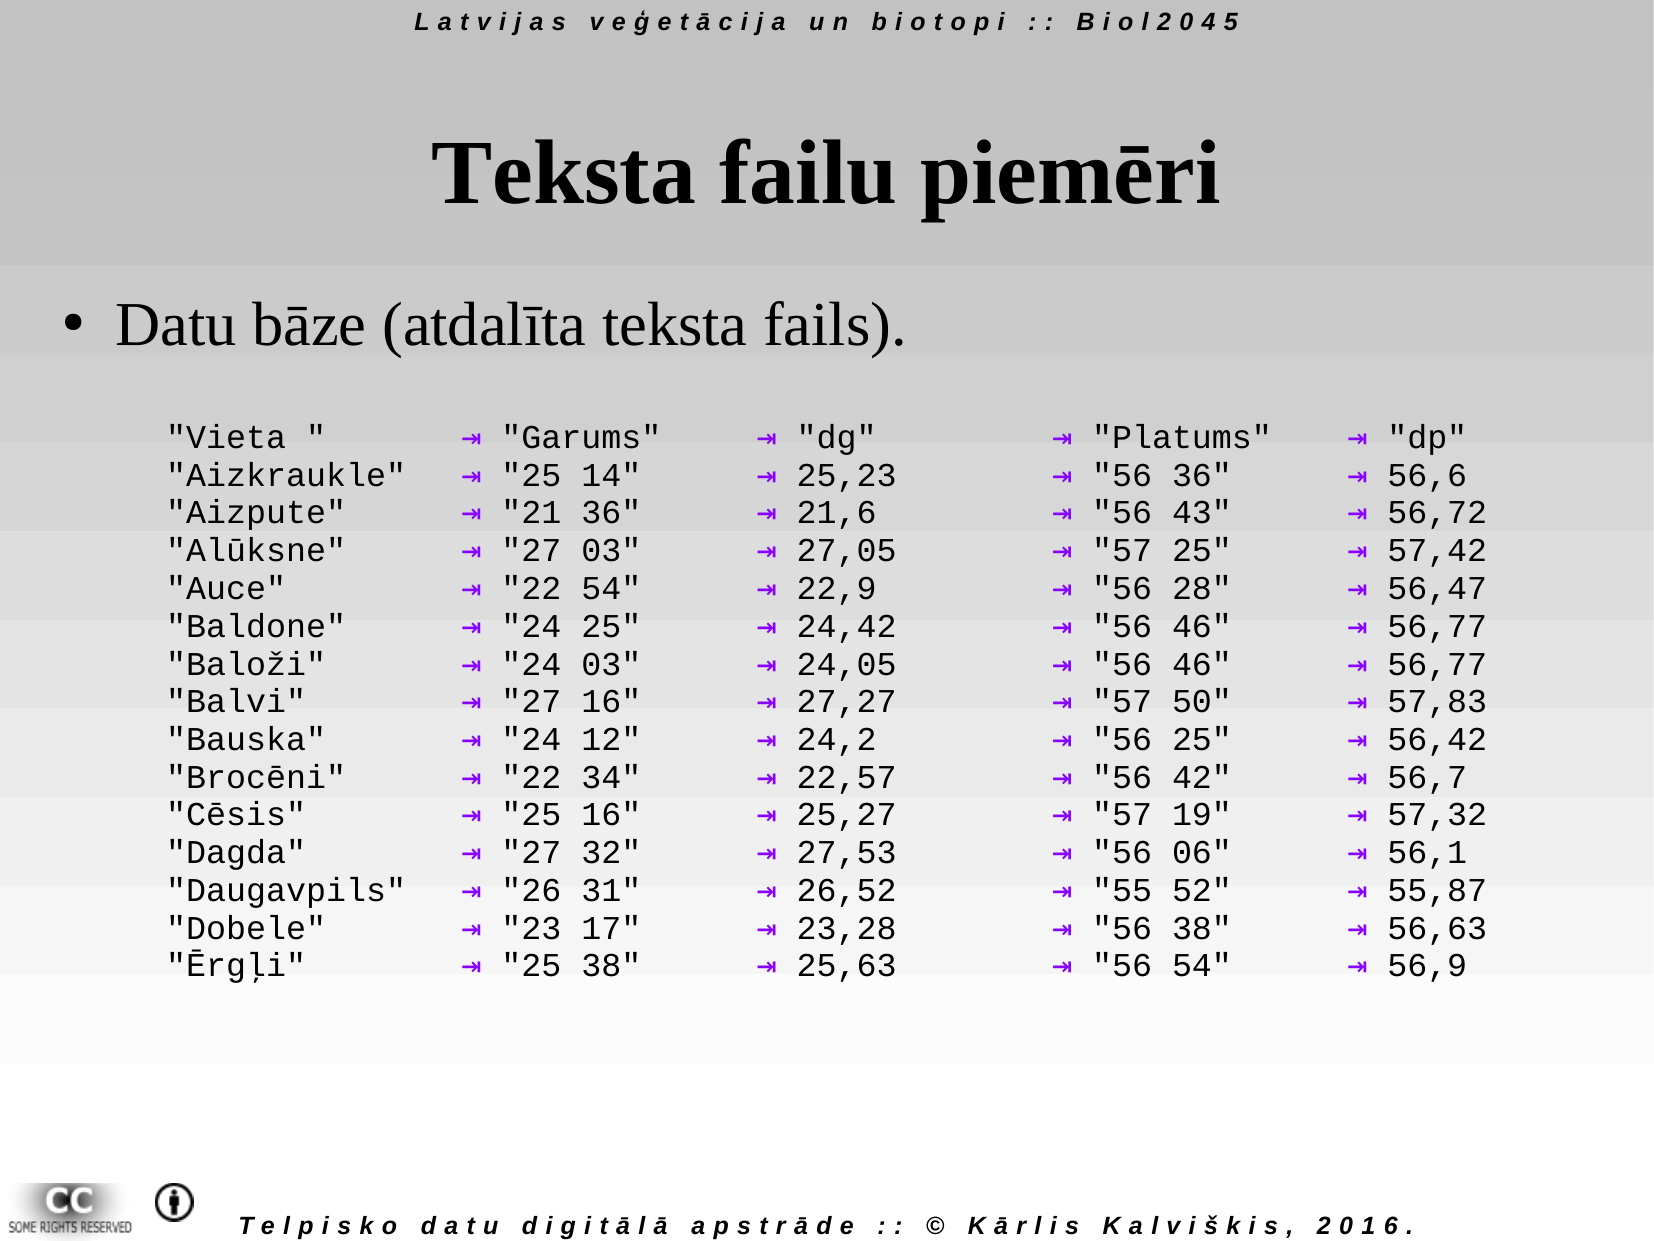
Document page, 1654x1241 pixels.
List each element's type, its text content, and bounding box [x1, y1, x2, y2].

text_box "Vieta " ⇥ "Garums" ⇥ "dg" ⇥ "Platums" ⇥ "dp" "Aizkraukle" ⇥ "25 14" ⇥ 25,23 ⇥ "56 36" ⇥ 56,6 "Aizpute" ⇥ "21 36" ⇥ 21,6 ⇥ "56 43" ⇥ 56,72 "Alūksne" ⇥ "27 03" ⇥ 27,05 ⇥ "57 25" ⇥ 57,42 "Auce" ⇥ "22 54" ⇥ 22,9 ⇥ "56 28" ⇥ 56,47 "Baldone" ⇥ "24 25" ⇥ 24,42 ⇥ "56 46" ⇥ 56,77 "Baloži" ⇥ "24 03" ⇥ 24,05 ⇥ "56 46" ⇥ 56,77 "Balvi" ⇥ "27 16" ⇥ 27,27 ⇥ "57 50" ⇥ 57,83 "Bauska" ⇥ "24 12" ⇥ 24,2 ⇥ "56 25" ⇥ 56,42 "Brocēni" ⇥ "22 34" ⇥ 22,57 ⇥ "56 42" ⇥ 56,7 "Cēsis" ⇥ "25 16" ⇥ 25,27 ⇥ "57 19" ⇥ 57,32 "Dagda" ⇥ "27 32" ⇥ 27,53 ⇥ "56 06" ⇥ 56,1 "Daugavpils" ⇥ "26 31" ⇥ 26,52 ⇥ "55 52" ⇥ 55,87 "Dobele" ⇥ "23 17" ⇥ 23,28 ⇥ "56 38" ⇥ 56,63 "Ērgļi" ⇥ "25 38" ⇥ 25,63 ⇥ "56 54" ⇥ 56,9 [103, 413, 1551, 1167]
list Datu bāze (atdalīta teksta fails). [44, 289, 1610, 1113]
picture [0, 0, 1654, 1241]
title Teksta failu piemēri [29, 49, 1625, 296]
